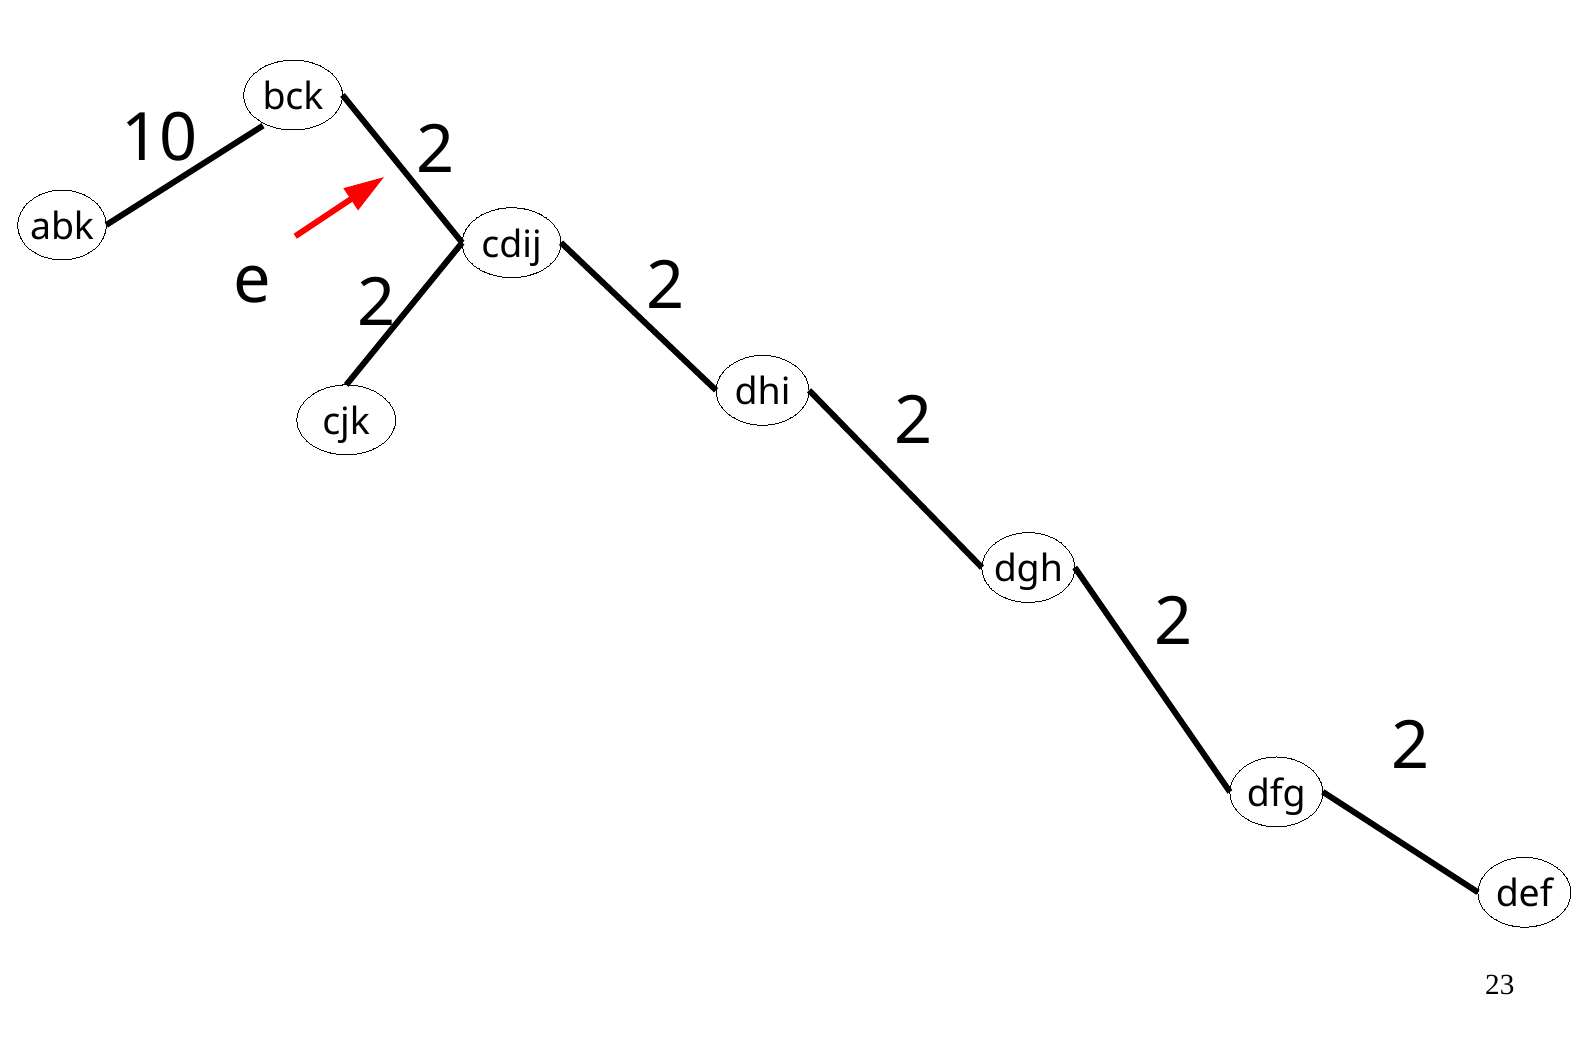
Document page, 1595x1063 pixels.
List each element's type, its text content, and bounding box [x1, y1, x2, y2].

text_box dfg [1229, 756, 1323, 827]
list 2 [877, 372, 981, 461]
text_box dhi [716, 355, 809, 426]
list 2 [629, 236, 733, 325]
text_box cdij [462, 207, 561, 278]
text_box bck [243, 60, 343, 130]
list 2 [398, 101, 502, 189]
text_box dgh [981, 532, 1075, 603]
list 2 [1137, 573, 1241, 662]
text_box cjk [296, 384, 396, 455]
list 2 [339, 254, 443, 343]
text_box abk [17, 190, 107, 260]
list e [215, 231, 319, 319]
text_box def [1478, 857, 1571, 928]
list 10 [103, 89, 207, 178]
list 2 [1373, 697, 1477, 786]
